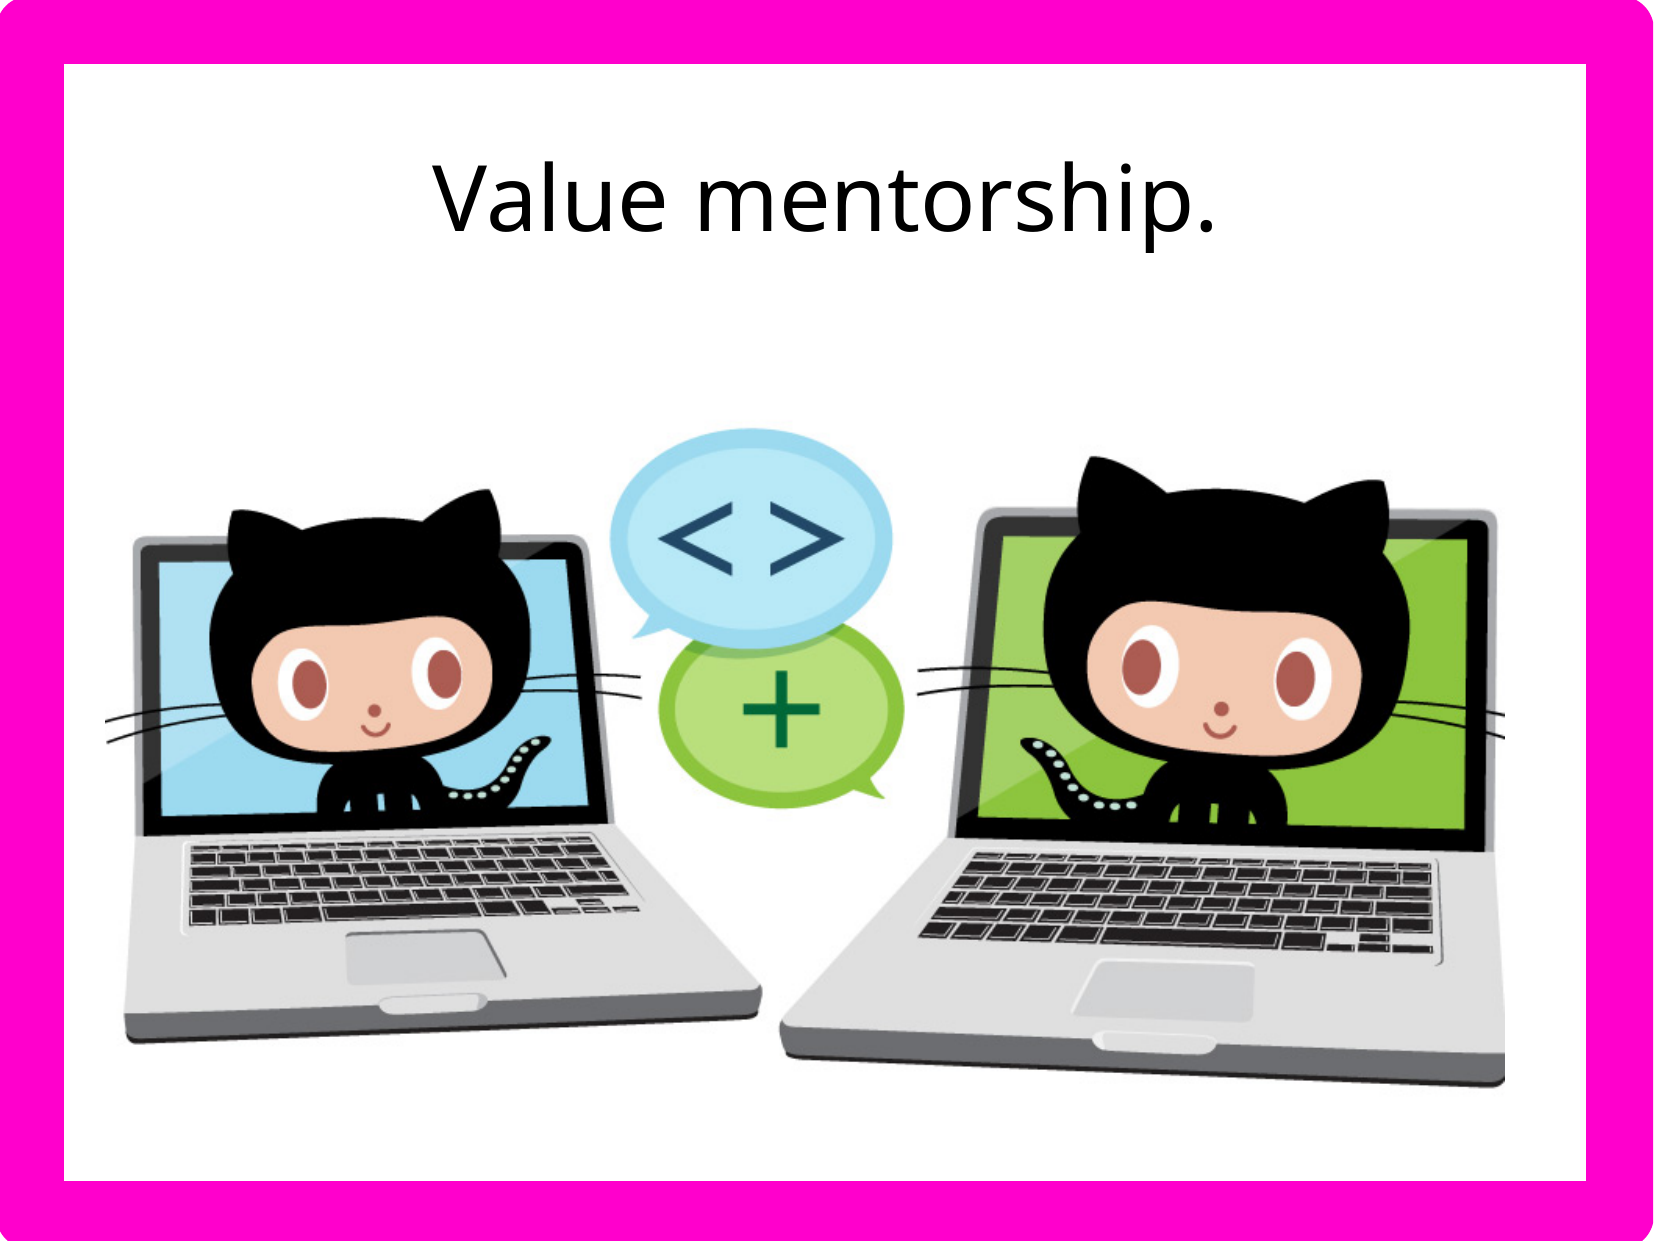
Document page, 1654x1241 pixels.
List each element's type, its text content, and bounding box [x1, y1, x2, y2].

title Value mentorship. [82, 92, 1571, 301]
picture [105, 314, 1505, 1181]
